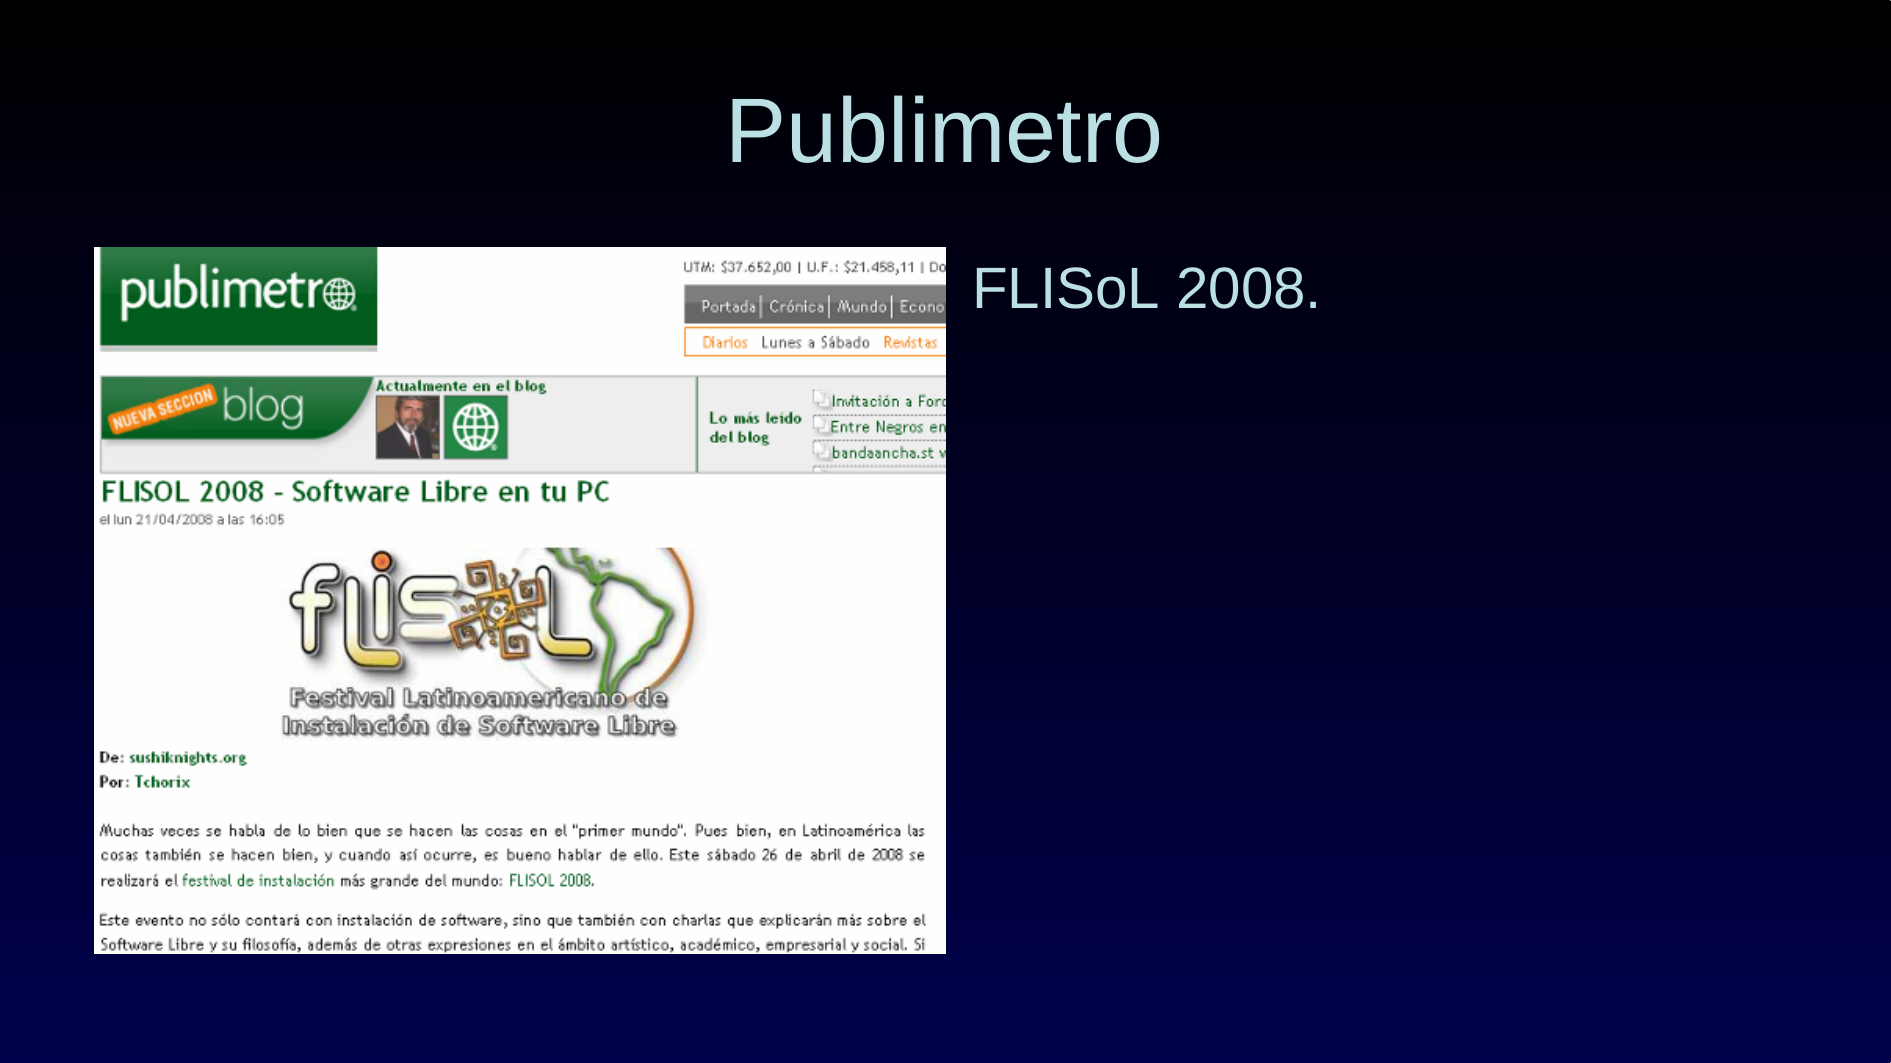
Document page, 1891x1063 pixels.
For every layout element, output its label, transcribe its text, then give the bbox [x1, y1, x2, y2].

title Publimetro [94, 42, 1796, 220]
list FLISoL 2008. [957, 247, 1796, 950]
picture [94, 247, 946, 954]
